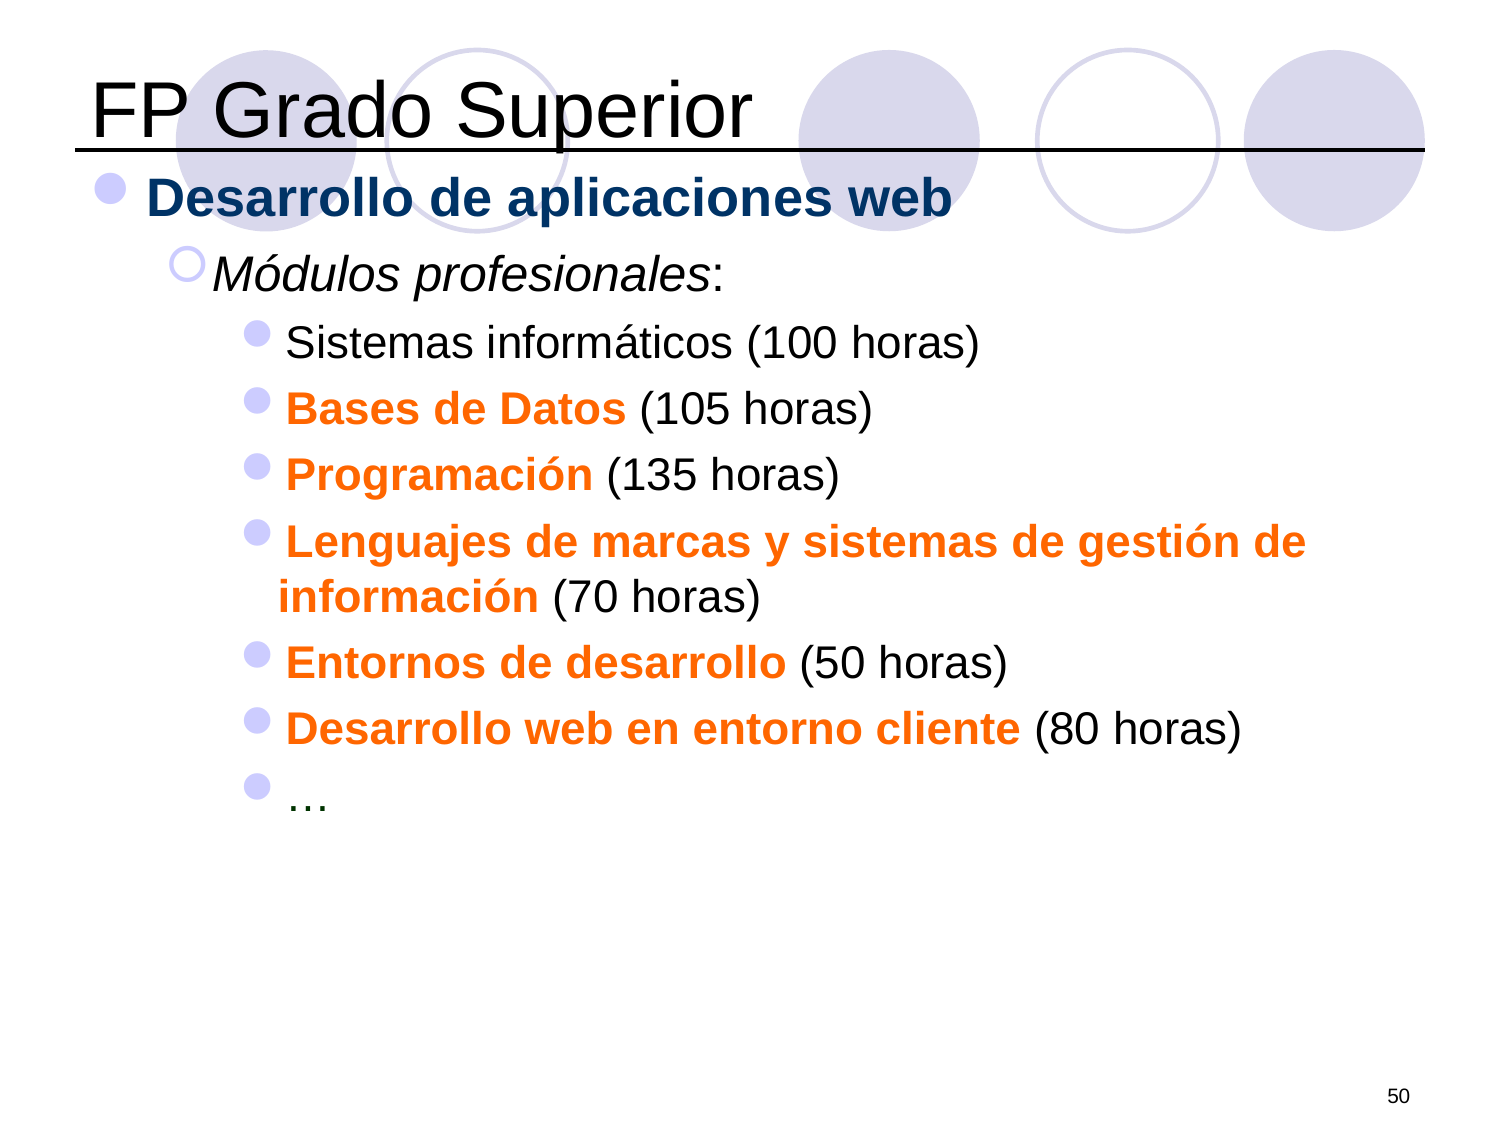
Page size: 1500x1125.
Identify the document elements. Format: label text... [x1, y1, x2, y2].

title FP Grado Superior [75, 12, 1426, 162]
list Desarrollo de aplicaciones web Módulos profesionales: Sistemas informáticos (100 horas) Bases de Datos (105 horas) Programación (135 horas) Lenguajes de marcas y sistemas de gestión de información (70 horas) Entornos de desarrollo (50 horas) Desarrollo web en entorno cliente (80 horas) … [74, 162, 1450, 1088]
text_box <number> [1074, 1088, 1403, 1101]
text_box <number> [1405, 1088, 1426, 1101]
